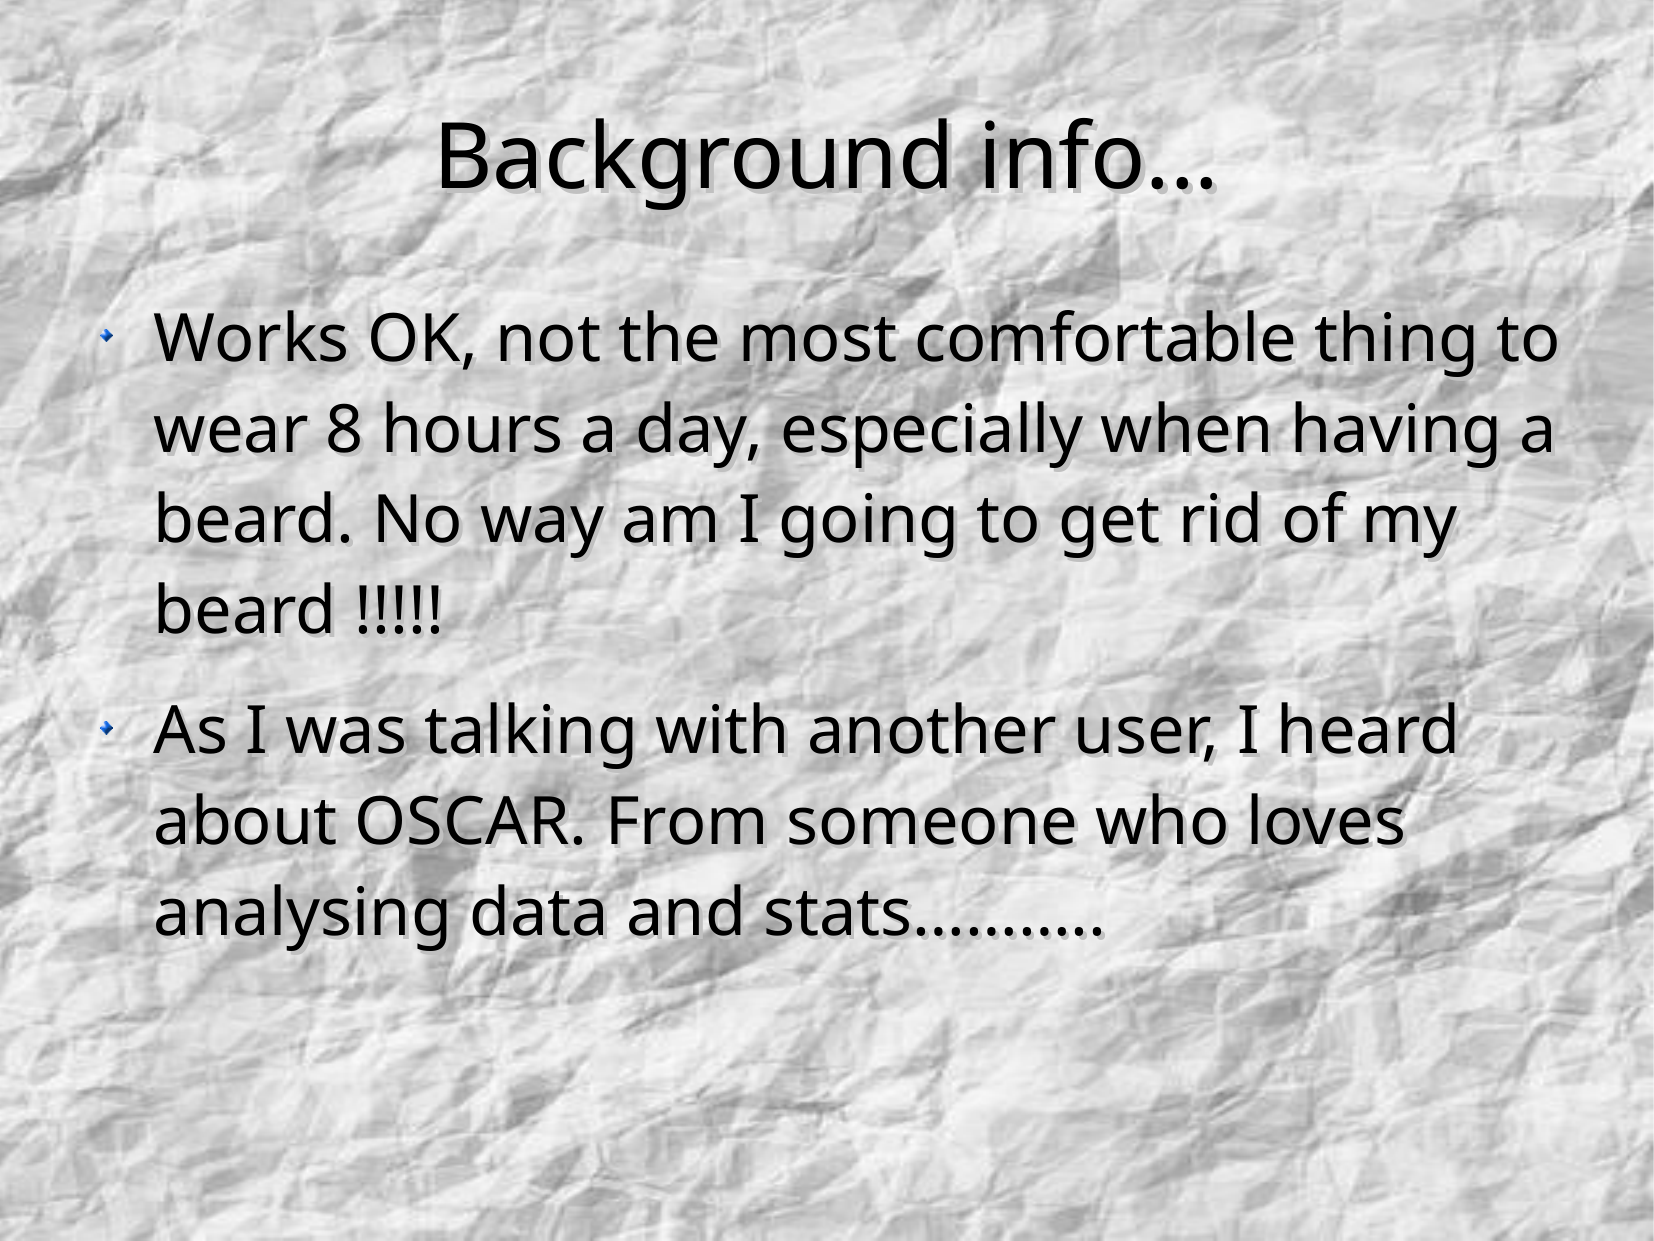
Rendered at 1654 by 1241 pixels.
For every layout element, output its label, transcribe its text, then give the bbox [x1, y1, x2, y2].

title Background info... [82, 49, 1571, 257]
list Works OK, not the most comfortable thing to wear 8 hours a day, especially when having a beard. No way am I going to get rid of my beard !!!!! As I was talking with another user, I heard about OSCAR. From someone who loves analysing data and stats……….. [82, 290, 1571, 1010]
picture [0, 0, 1654, 1241]
